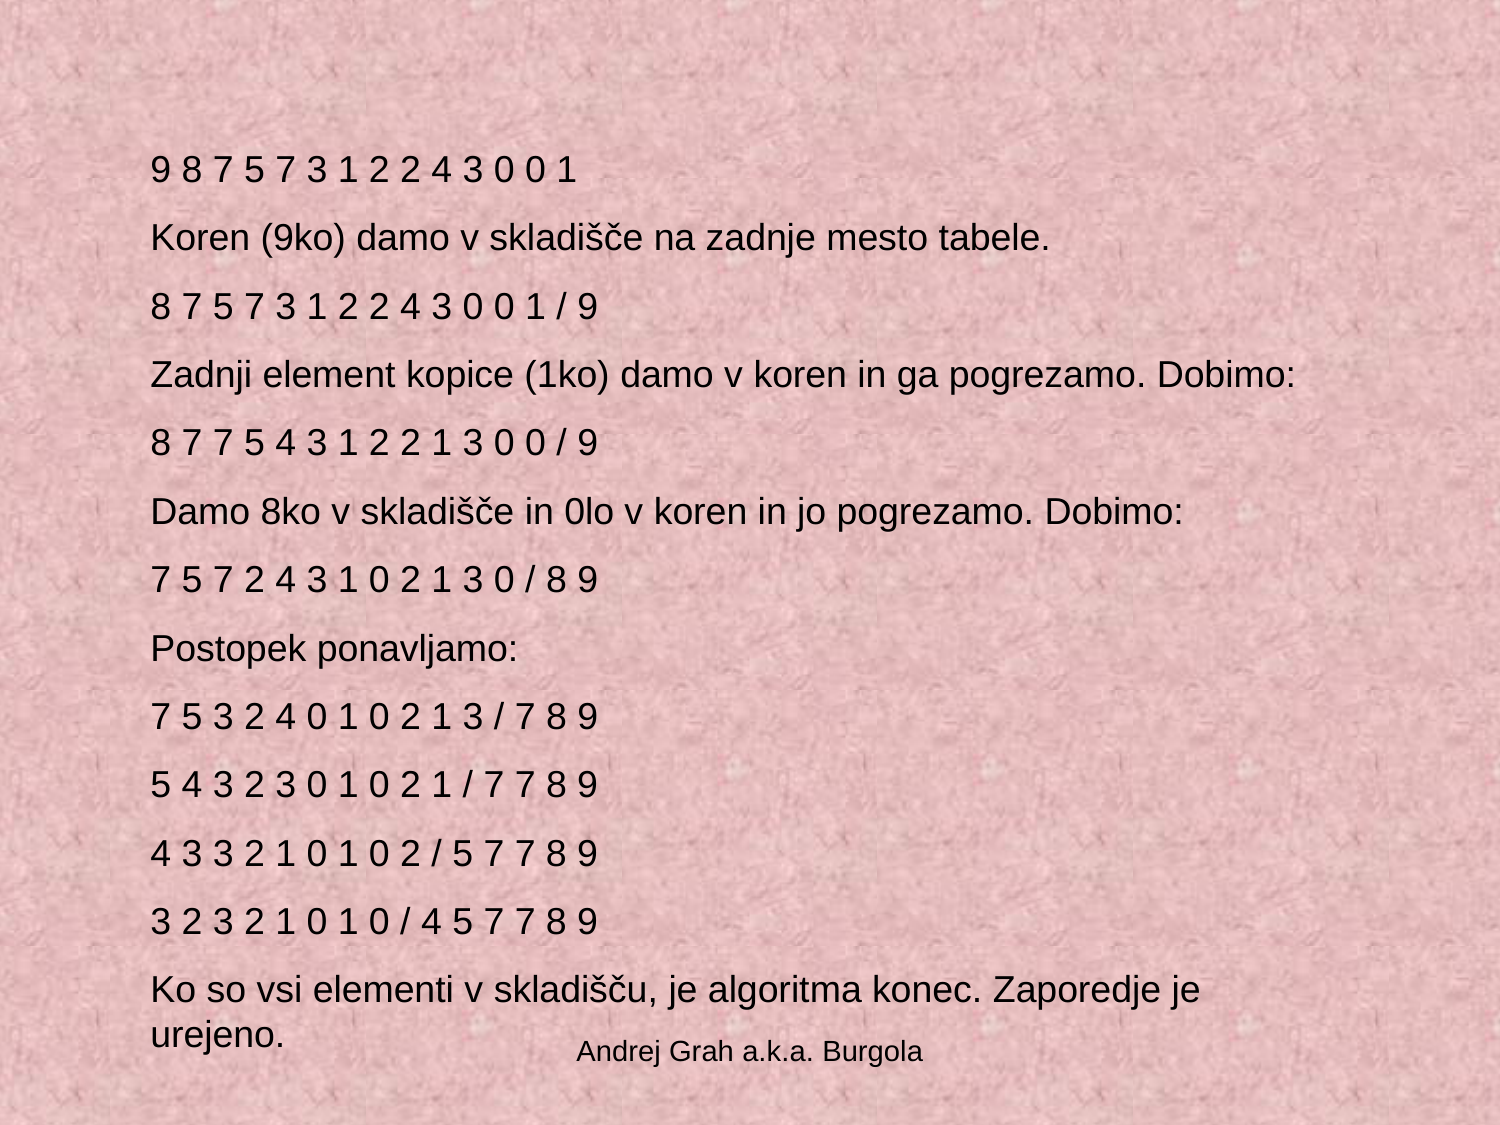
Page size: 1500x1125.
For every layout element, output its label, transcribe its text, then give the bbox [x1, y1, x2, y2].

picture [0, 0, 1500, 1125]
text_box Andrej Grah a.k.a. Burgola [512, 1024, 988, 1103]
text_box 9 8 7 5 7 3 1 2 2 4 3 0 0 1 Koren (9ko) damo v skladišče na zadnje mesto tabele. 8 7 5 7 3 1 2 2 4 3 0 0 1 / 9 Zadnji element kopice (1ko) damo v koren in ga pogrezamo. Dobimo: 8 7 7 5 4 3 1 2 2 1 3 0 0 / 9 Damo 8ko v skladišče in 0lo v koren in jo pogrezamo. Dobimo: 7 5 7 2 4 3 1 0 2 1 3 0 / 8 9 Postopek ponavljamo: 7 5 3 2 4 0 1 0 2 1 3 / 7 8 9 5 4 3 2 3 0 1 0 2 1 / 7 7 8 9 4 3 3 2 1 0 1 0 2 / 5 7 7 8 9 3 2 3 2 1 0 1 0 / 4 5 7 7 8 9 Ko so vsi elementi v skladišču, je algoritma konec. Zaporedje je urejeno. [135, 137, 1329, 1125]
